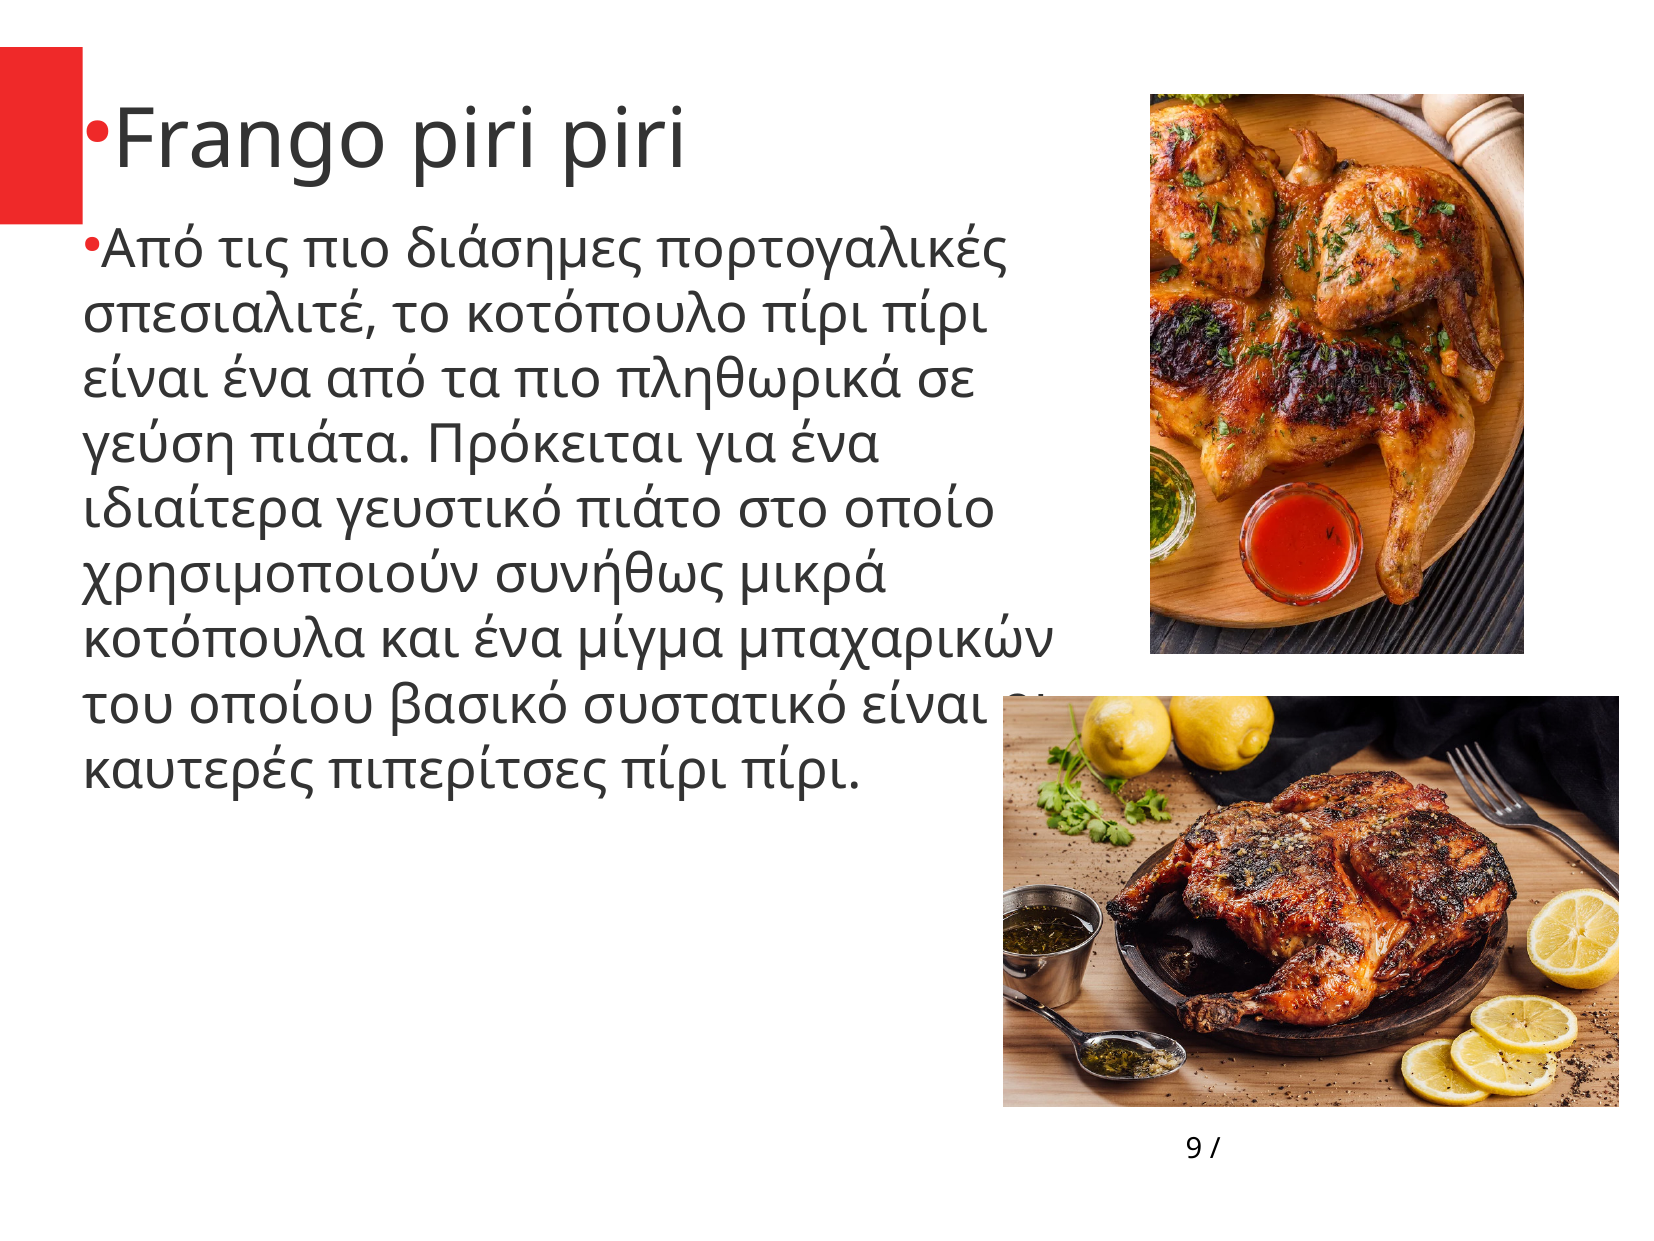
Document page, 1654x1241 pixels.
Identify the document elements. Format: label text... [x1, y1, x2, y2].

picture [1003, 696, 1619, 1107]
list Frango piri piri Από τις πιο διάσημες πορτογαλικές σπεσιαλιτέ, το κοτόπουλο πίρι πίρι είναι ένα από τα πιο πληθωρικά σε γεύση πιάτα. Πρόκειται για ένα ιδιαίτερα γευστικό πιάτο στο οποίο χρησιμοποιούν συνήθως μικρά κοτόπουλα και ένα μίγμα μπαχαρικών του οποίου βασικό συστατικό είναι οι καυτερές πιπερίτσες πίρι πίρι. [82, 83, 1099, 804]
text_box / [1185, 1129, 1571, 1216]
picture [1150, 94, 1524, 655]
